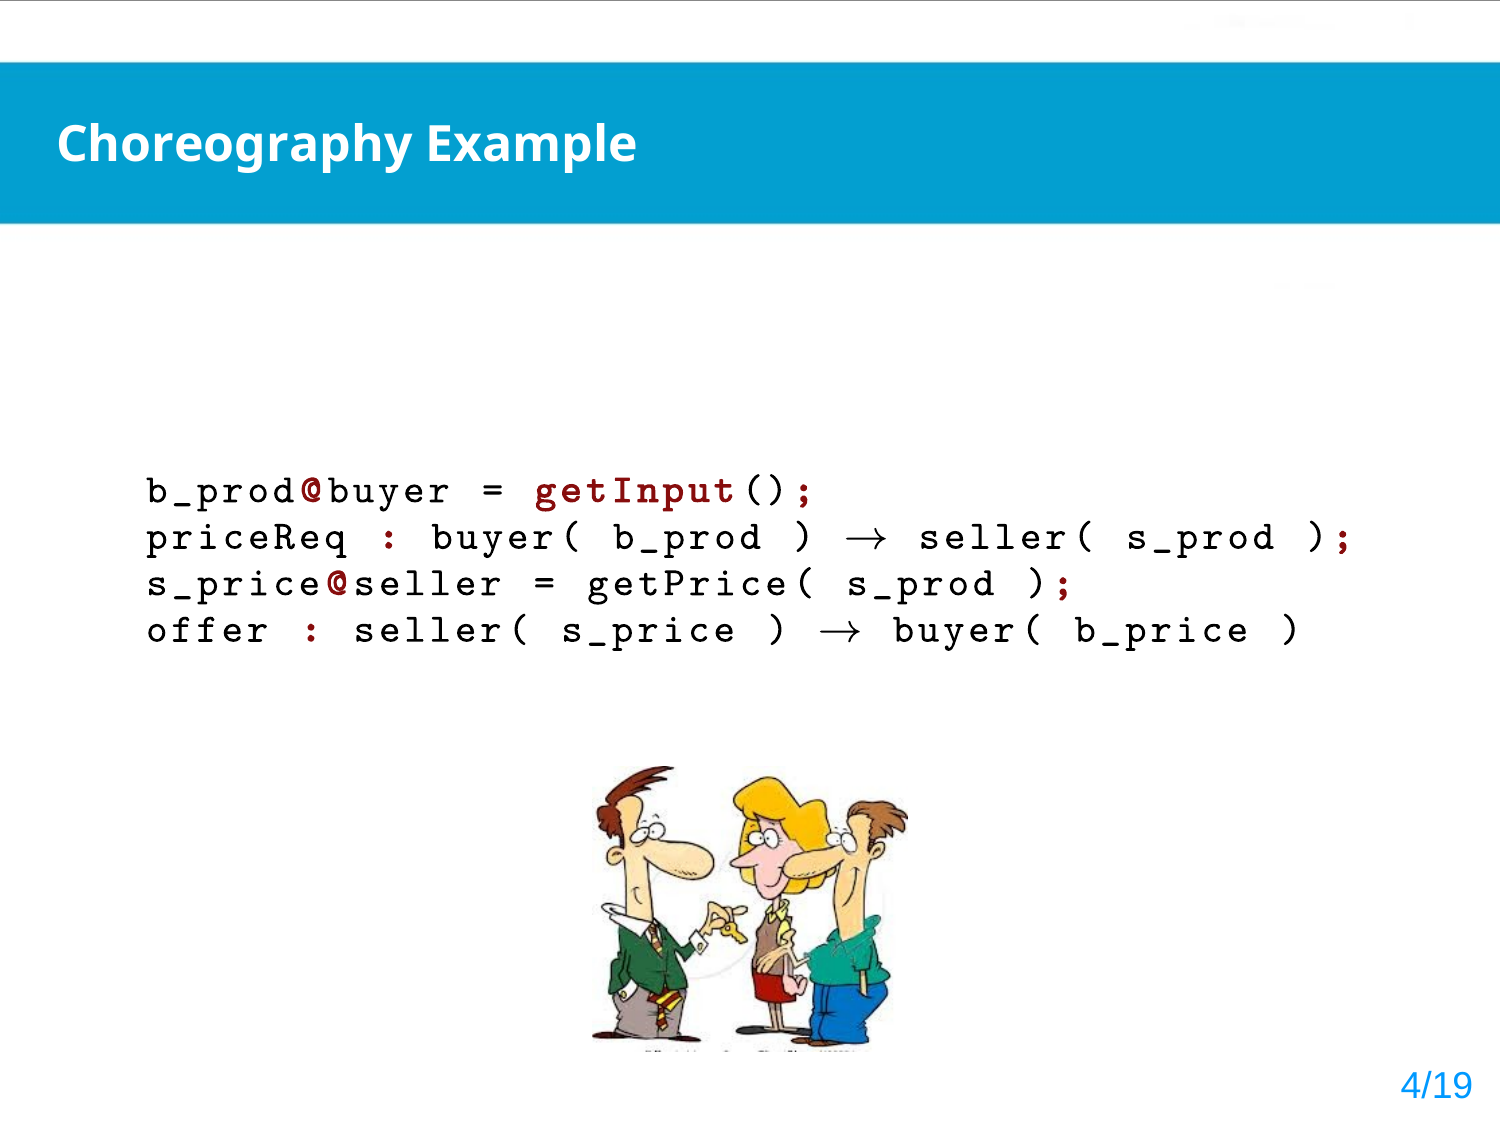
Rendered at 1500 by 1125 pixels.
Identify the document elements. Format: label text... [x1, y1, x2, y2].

picture [0, 223, 1500, 1125]
text_box [145, 474, 1355, 651]
list Choreography Example [0, 61, 1267, 222]
picture [0, 0, 1500, 63]
